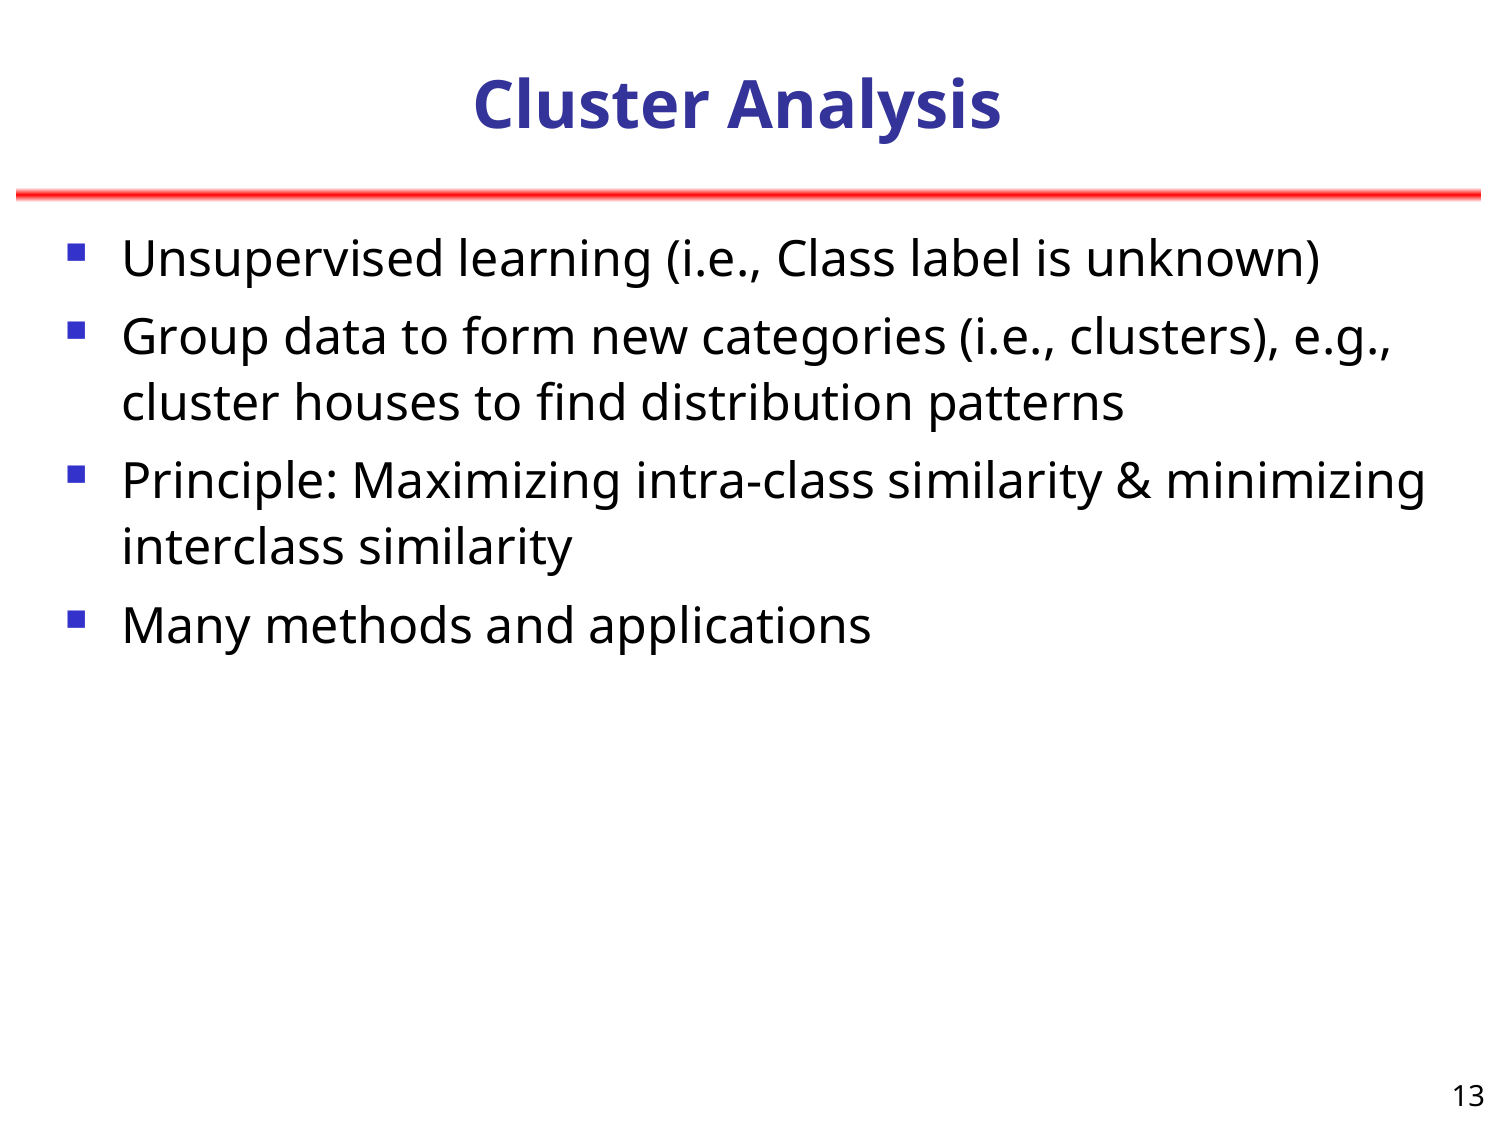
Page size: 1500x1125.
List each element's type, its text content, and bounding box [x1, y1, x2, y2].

title Cluster Analysis [0, 50, 1475, 155]
text_box <number> [1187, 1050, 1500, 1125]
list Unsupervised learning (i.e., Class label is unknown) Group data to form new categories (i.e., clusters), e.g., cluster houses to find distribution patterns Principle: Maximizing intra-class similarity & minimizing interclass similarity Many methods and applications [50, 212, 1450, 1075]
